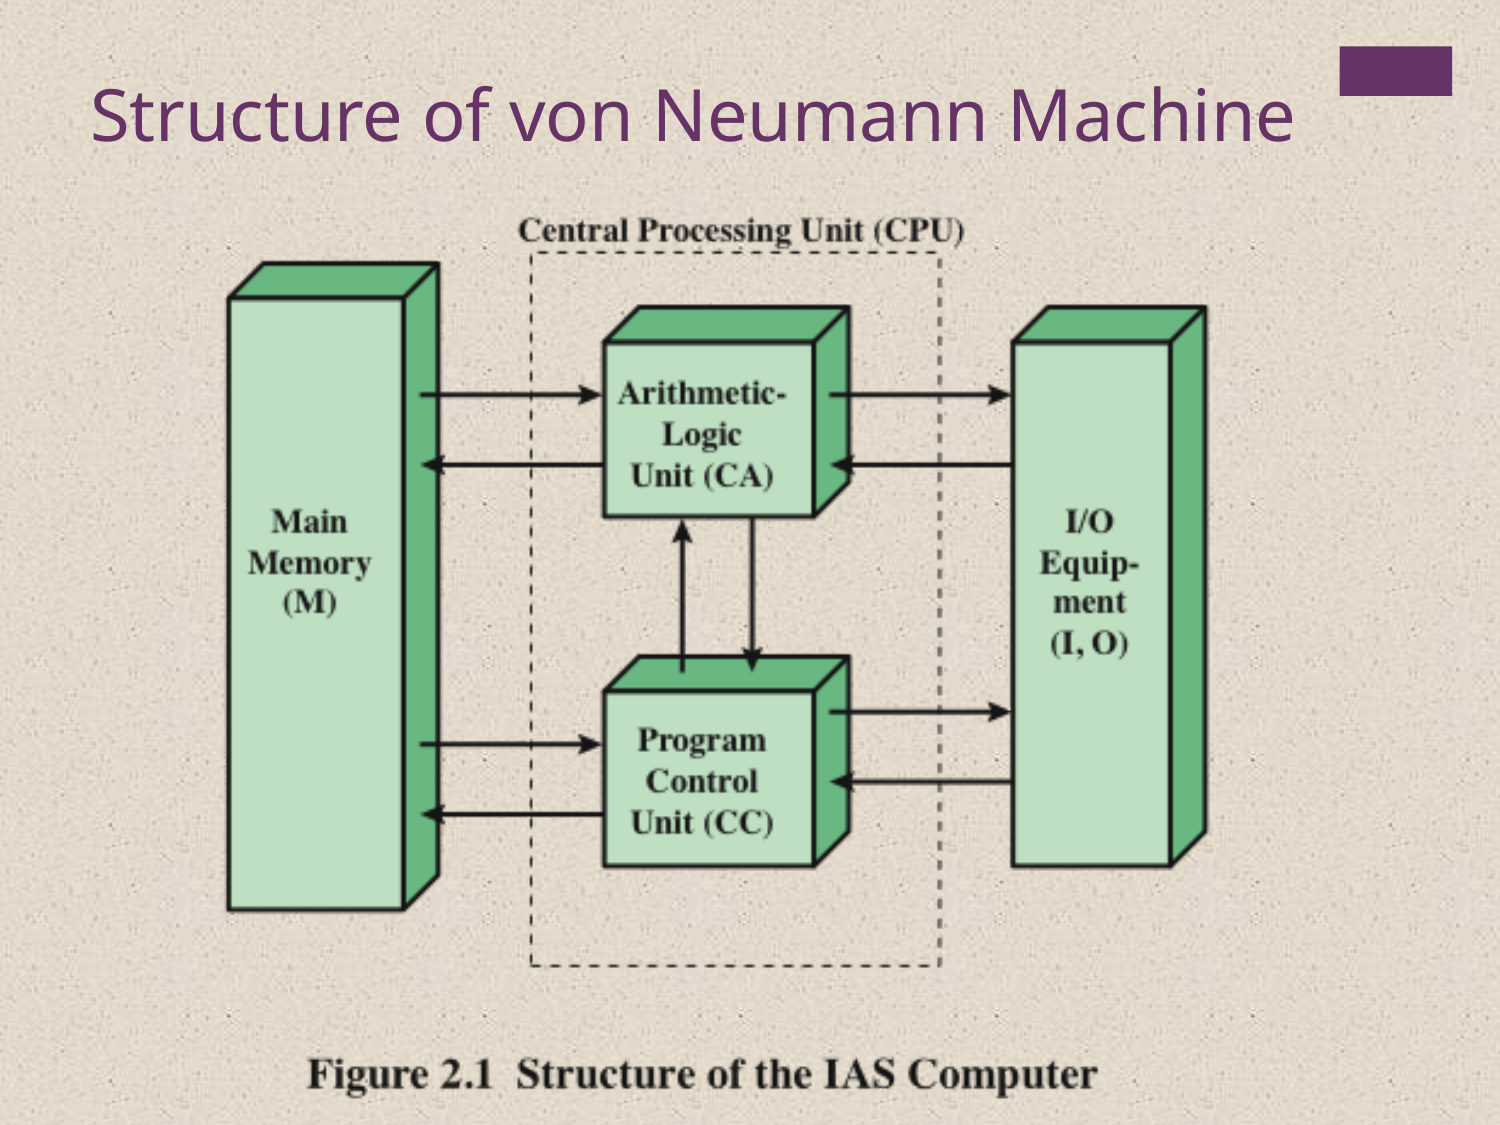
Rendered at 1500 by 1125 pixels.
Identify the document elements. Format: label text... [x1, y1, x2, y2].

picture [0, 0, 1500, 1125]
title Structure of von Neumann Machine [75, 62, 1315, 246]
